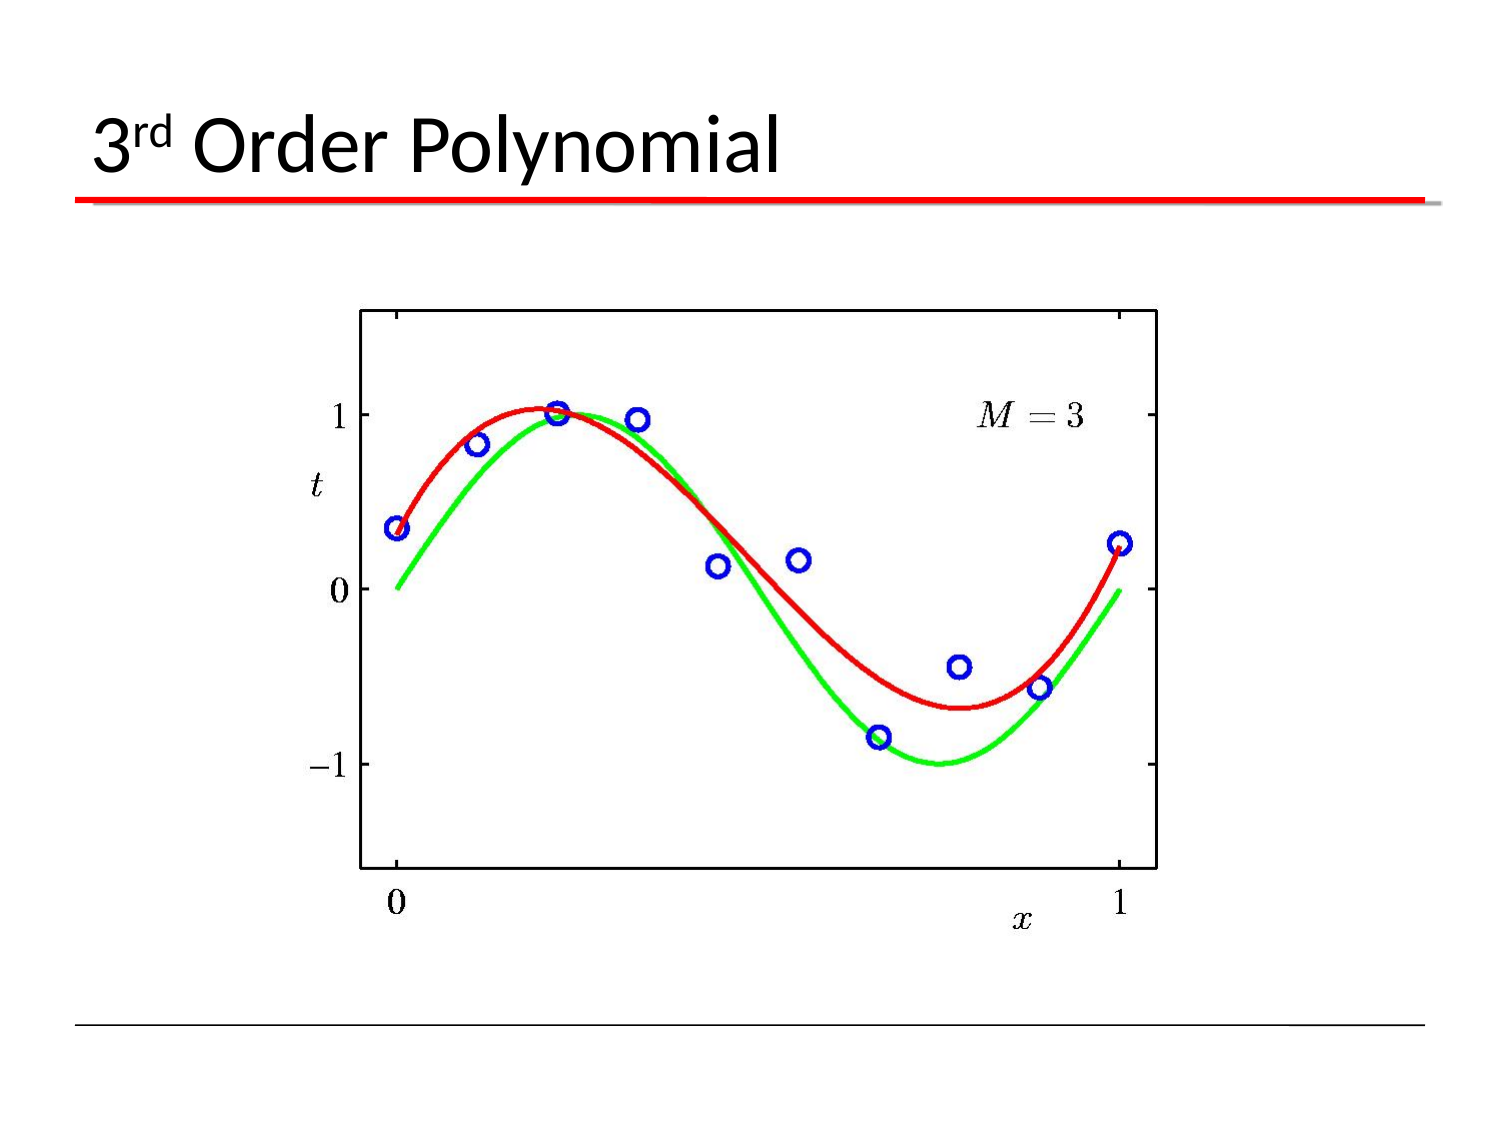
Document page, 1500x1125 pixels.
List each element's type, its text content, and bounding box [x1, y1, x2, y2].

text_box [295, 295, 1171, 946]
title 3rd Order Polynomial [75, 45, 1426, 233]
